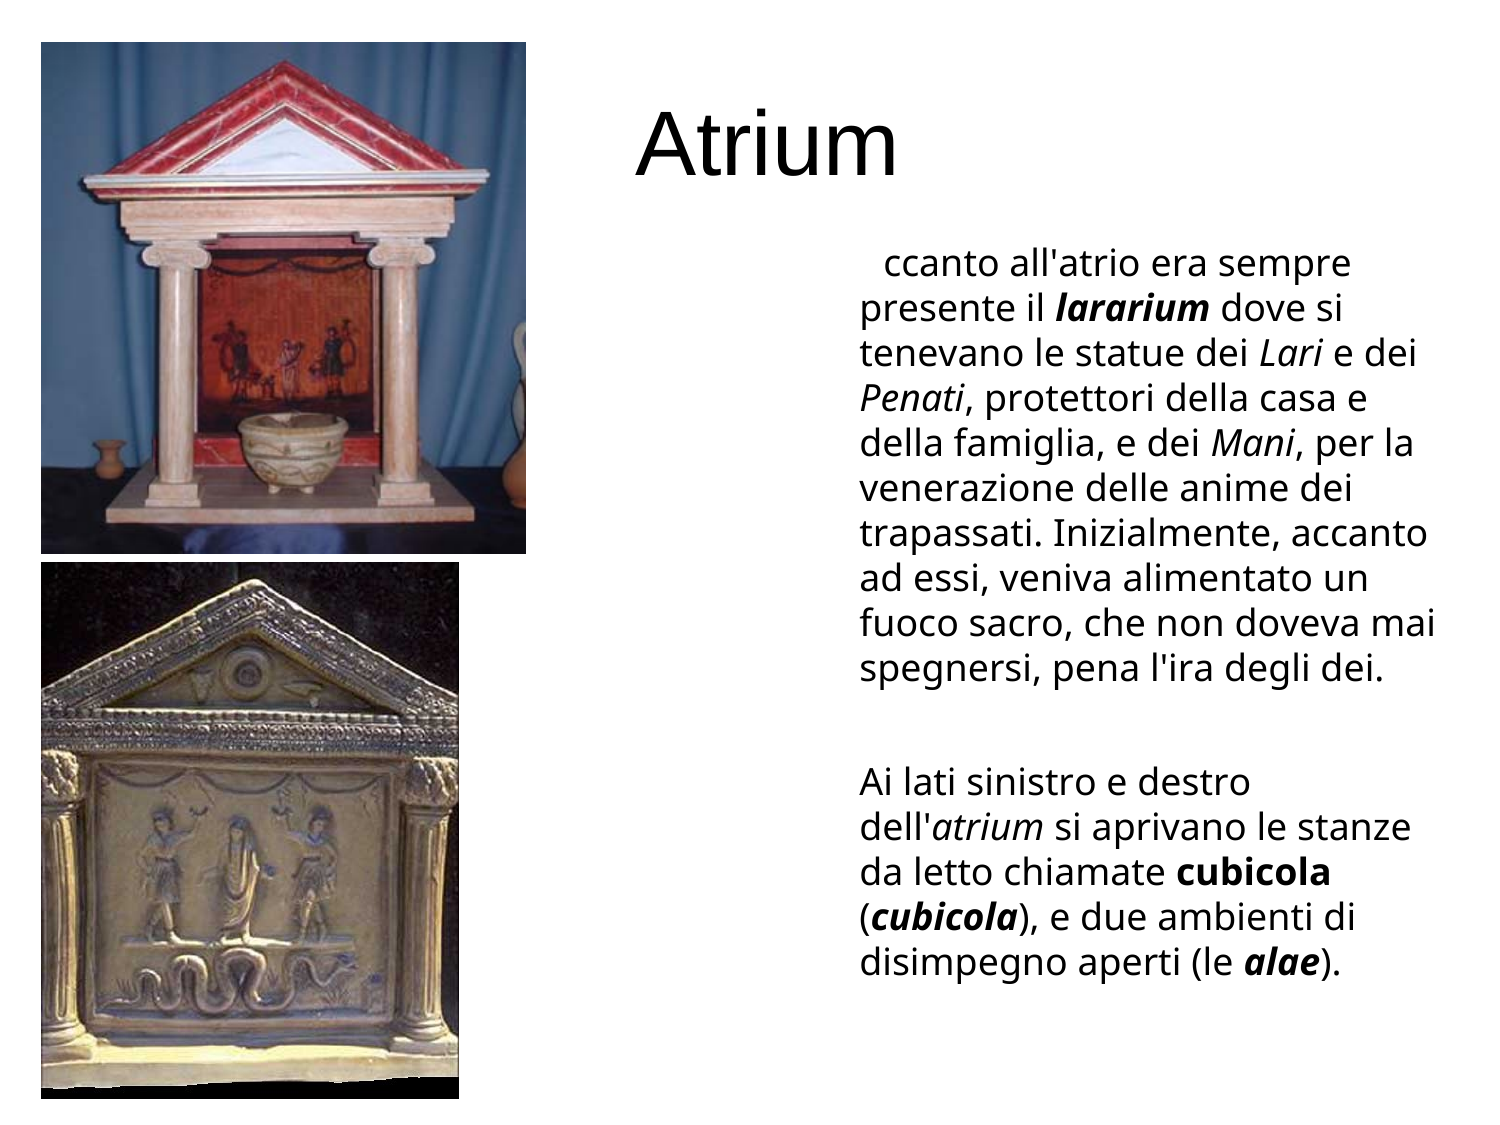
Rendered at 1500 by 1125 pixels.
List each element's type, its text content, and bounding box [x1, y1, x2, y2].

picture [41, 42, 526, 554]
title Atrium [526, 45, 1426, 233]
picture [41, 562, 459, 1099]
text_box Accanto all'atrio era sempre presente il lararium dove si tenevano le statue dei Lari e dei Penati, protettori della casa e della famiglia, e dei Mani, per la venerazione delle anime dei trapassati. Inizialmente, accanto ad essi, veniva alimentato un fuoco sacro, che non doveva mai spegnersi, pena l'ira degli dei. Ai lati sinistro e destro dell'atrium si aprivano le stanze da letto chiamate cubicola (cubicola), e due ambienti di disimpegno aperti (le alae). [844, 231, 1459, 1036]
